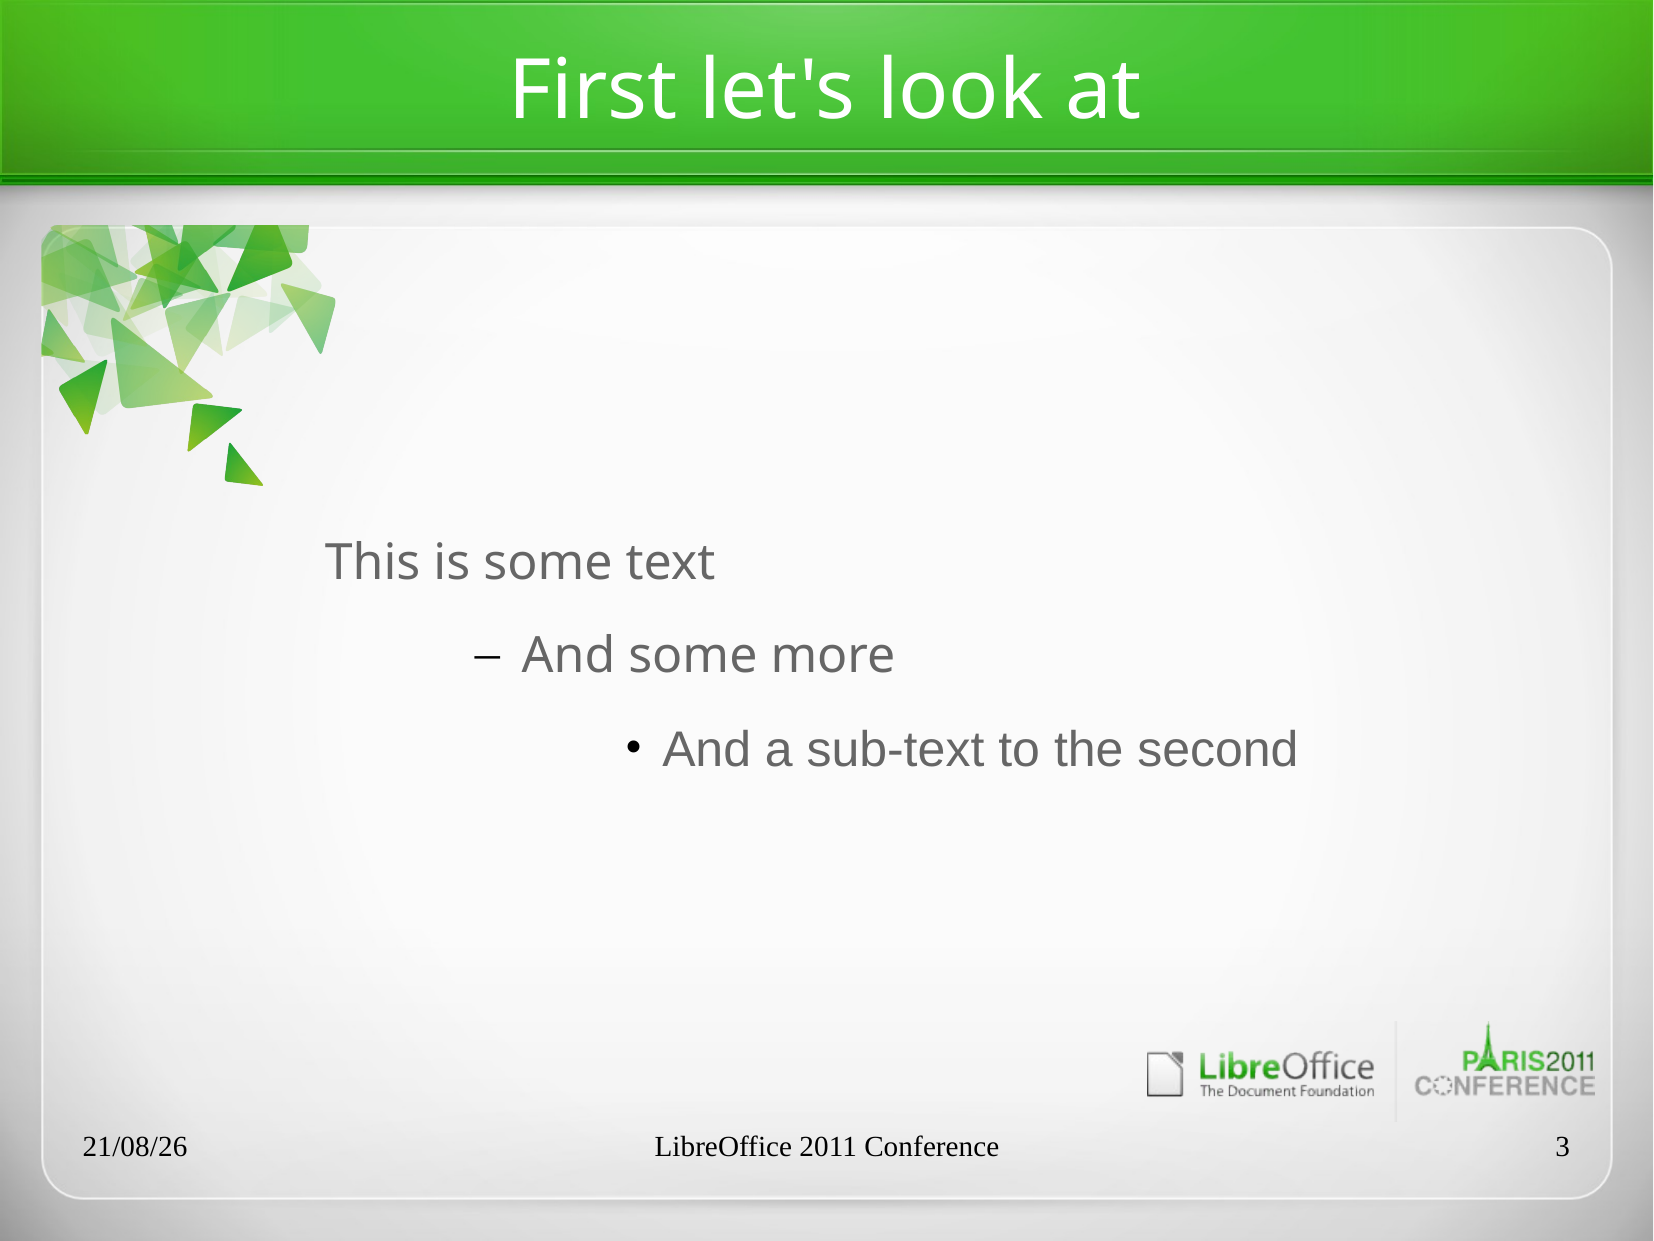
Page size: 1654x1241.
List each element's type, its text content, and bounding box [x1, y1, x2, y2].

title First let's look at [82, 17, 1569, 165]
picture [0, 0, 1654, 1241]
list This is some text And some more And a sub-text to the second [295, 236, 1611, 1055]
